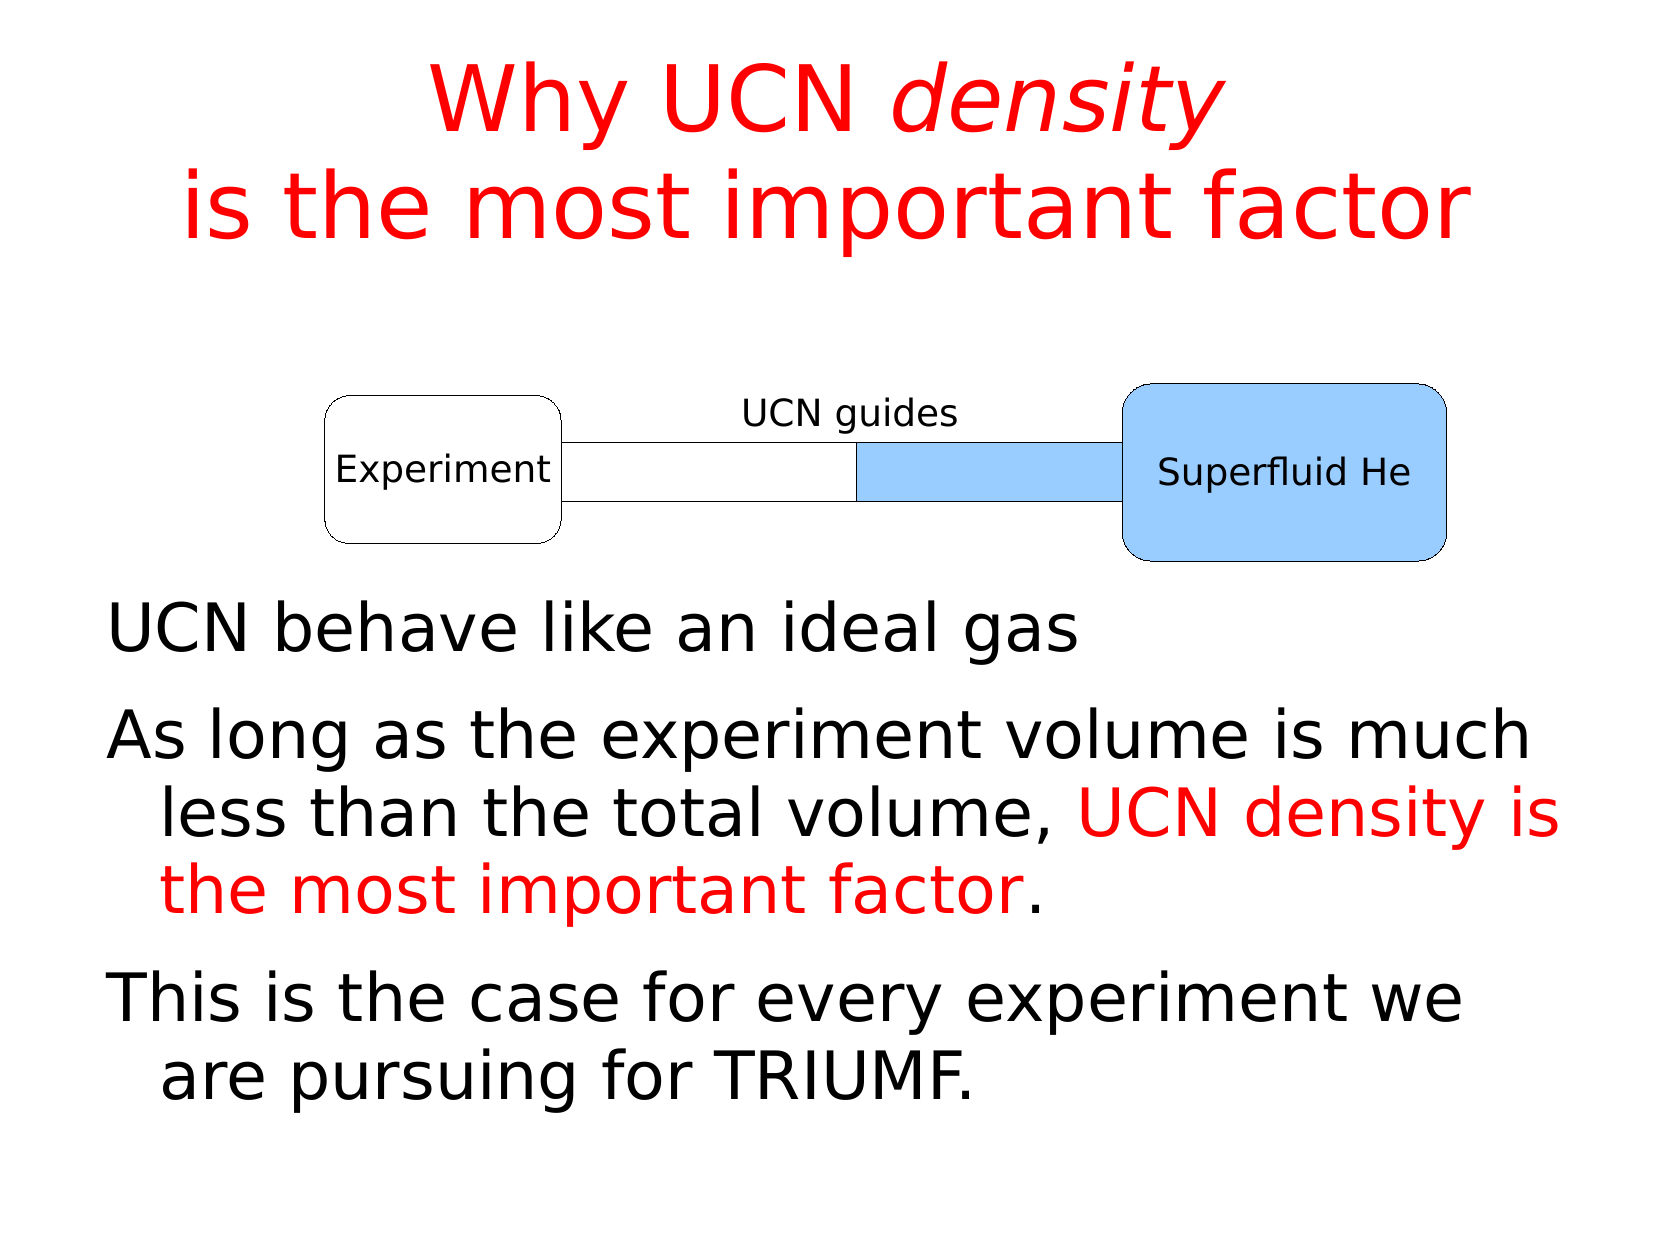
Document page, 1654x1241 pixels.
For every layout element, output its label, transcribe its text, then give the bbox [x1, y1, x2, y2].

text_box Superfluid He [1122, 383, 1447, 562]
text_box Experiment [324, 395, 562, 544]
text_box UCN guides [726, 383, 974, 443]
text_box [857, 442, 1122, 502]
title Why UCN density is the most important factor [82, 45, 1571, 261]
list UCN behave like an ideal gas As long as the experiment volume is much less than the total volume, UCN density is the most important factor. This is the case for every experiment we are pursuing for TRIUMF. [88, 589, 1577, 1115]
